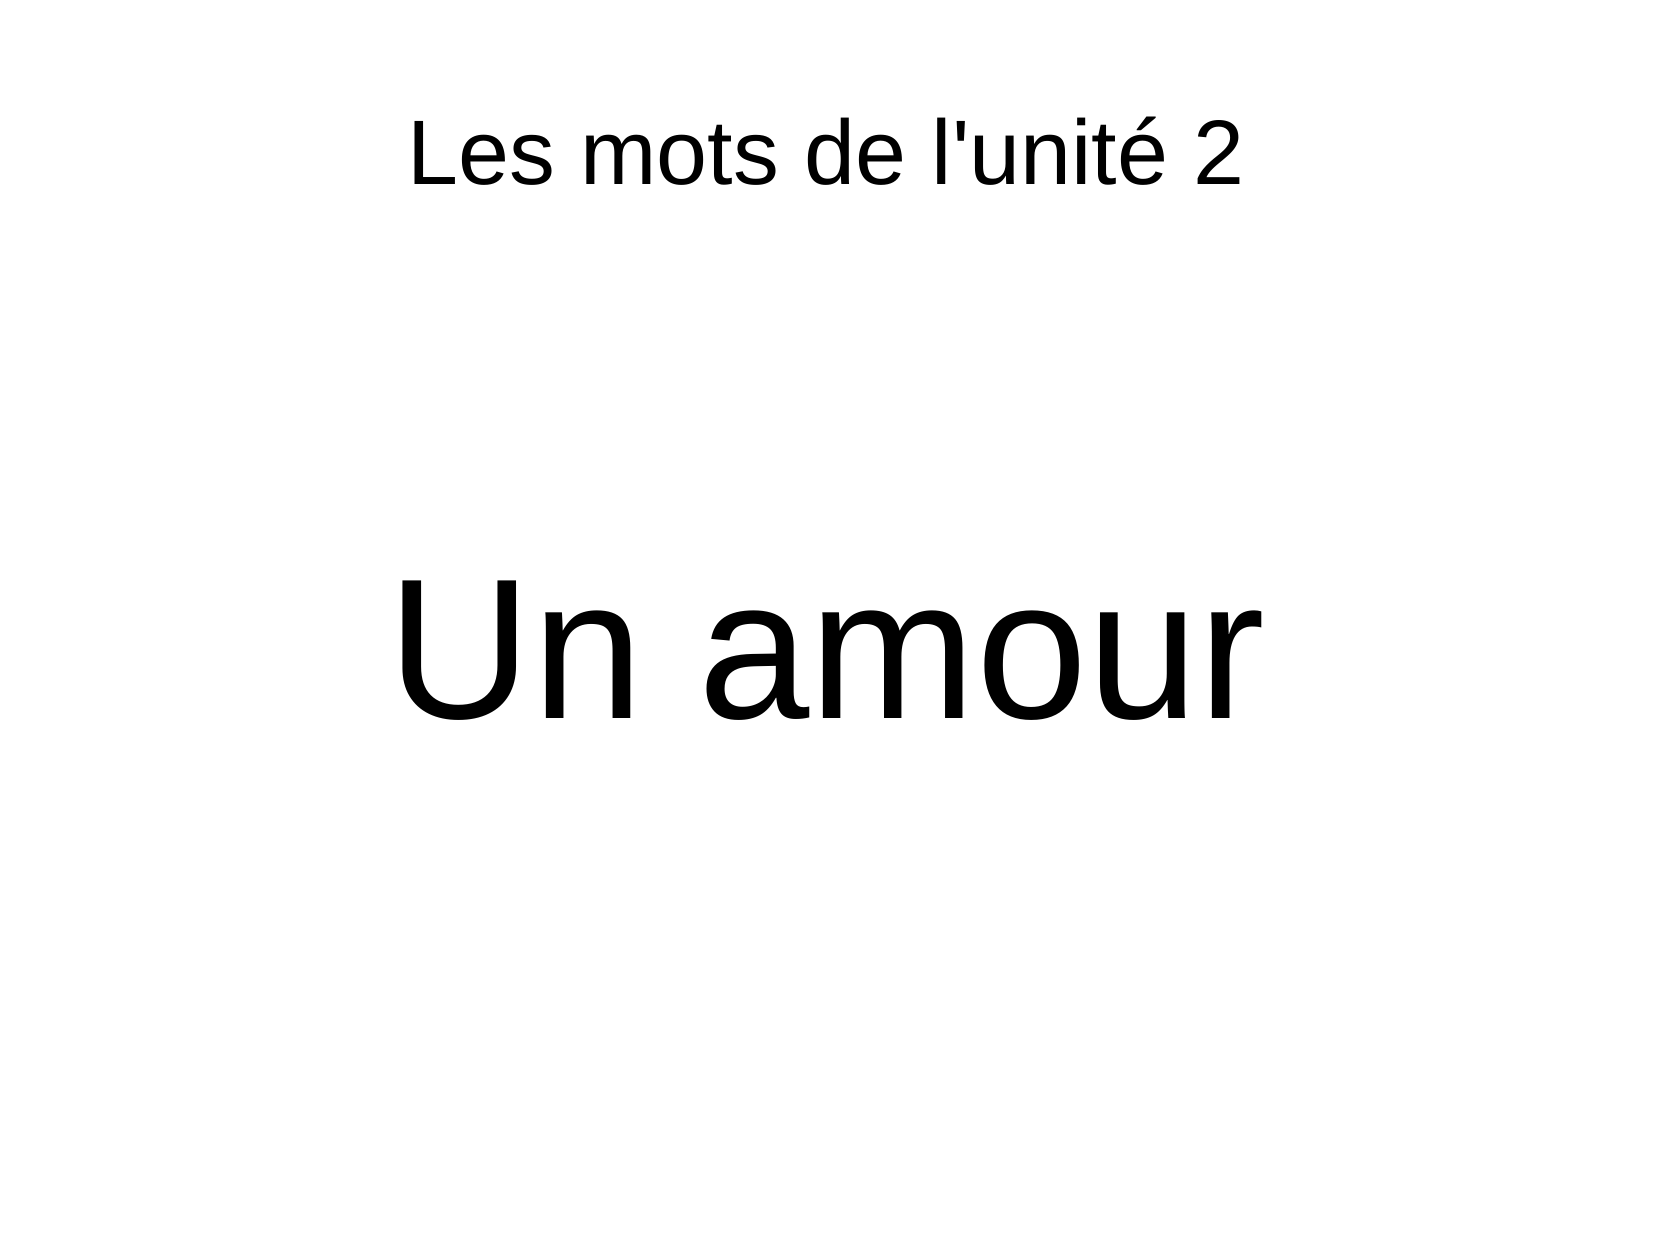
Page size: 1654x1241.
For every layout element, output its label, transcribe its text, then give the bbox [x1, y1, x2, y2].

subtitle Un amour [82, 290, 1571, 1010]
title Les mots de l'unité 2 [82, 49, 1571, 257]
